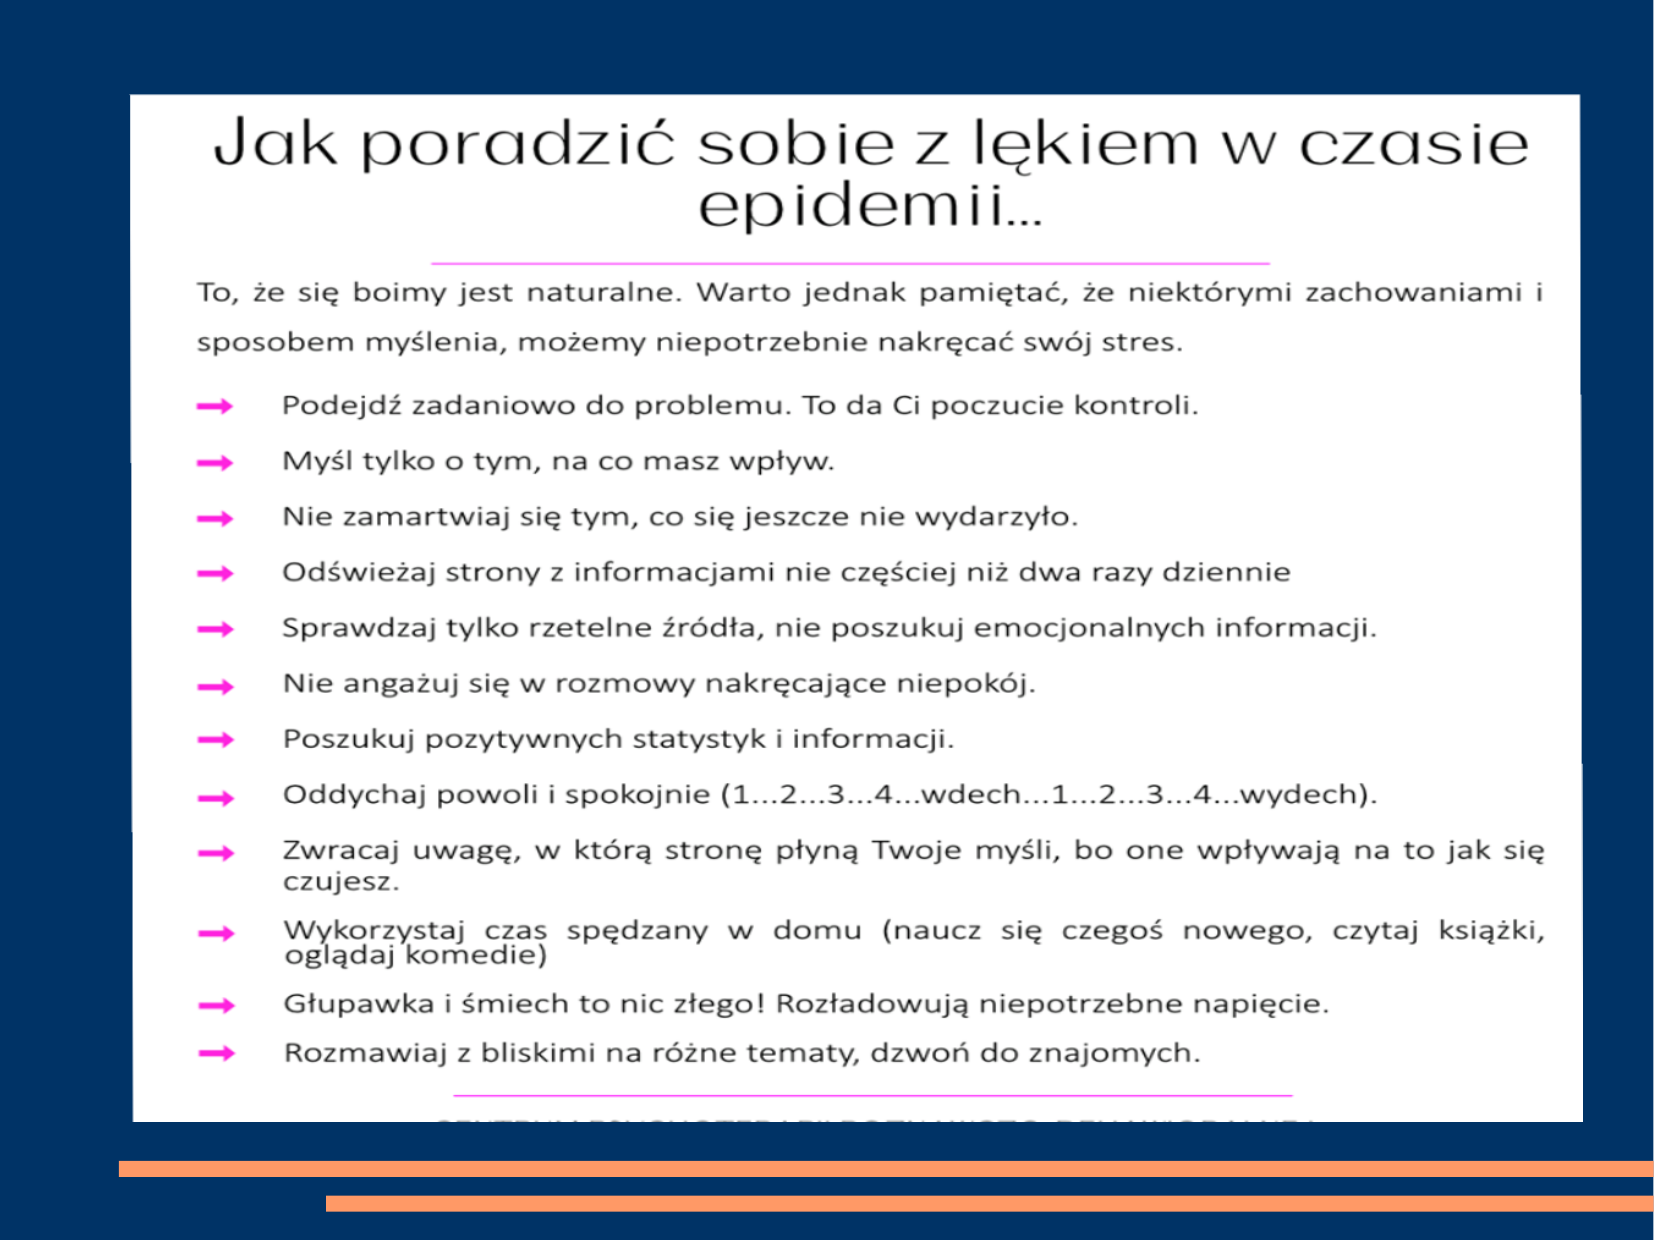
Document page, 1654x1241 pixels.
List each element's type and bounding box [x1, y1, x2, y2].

picture [129, 94, 1583, 1123]
